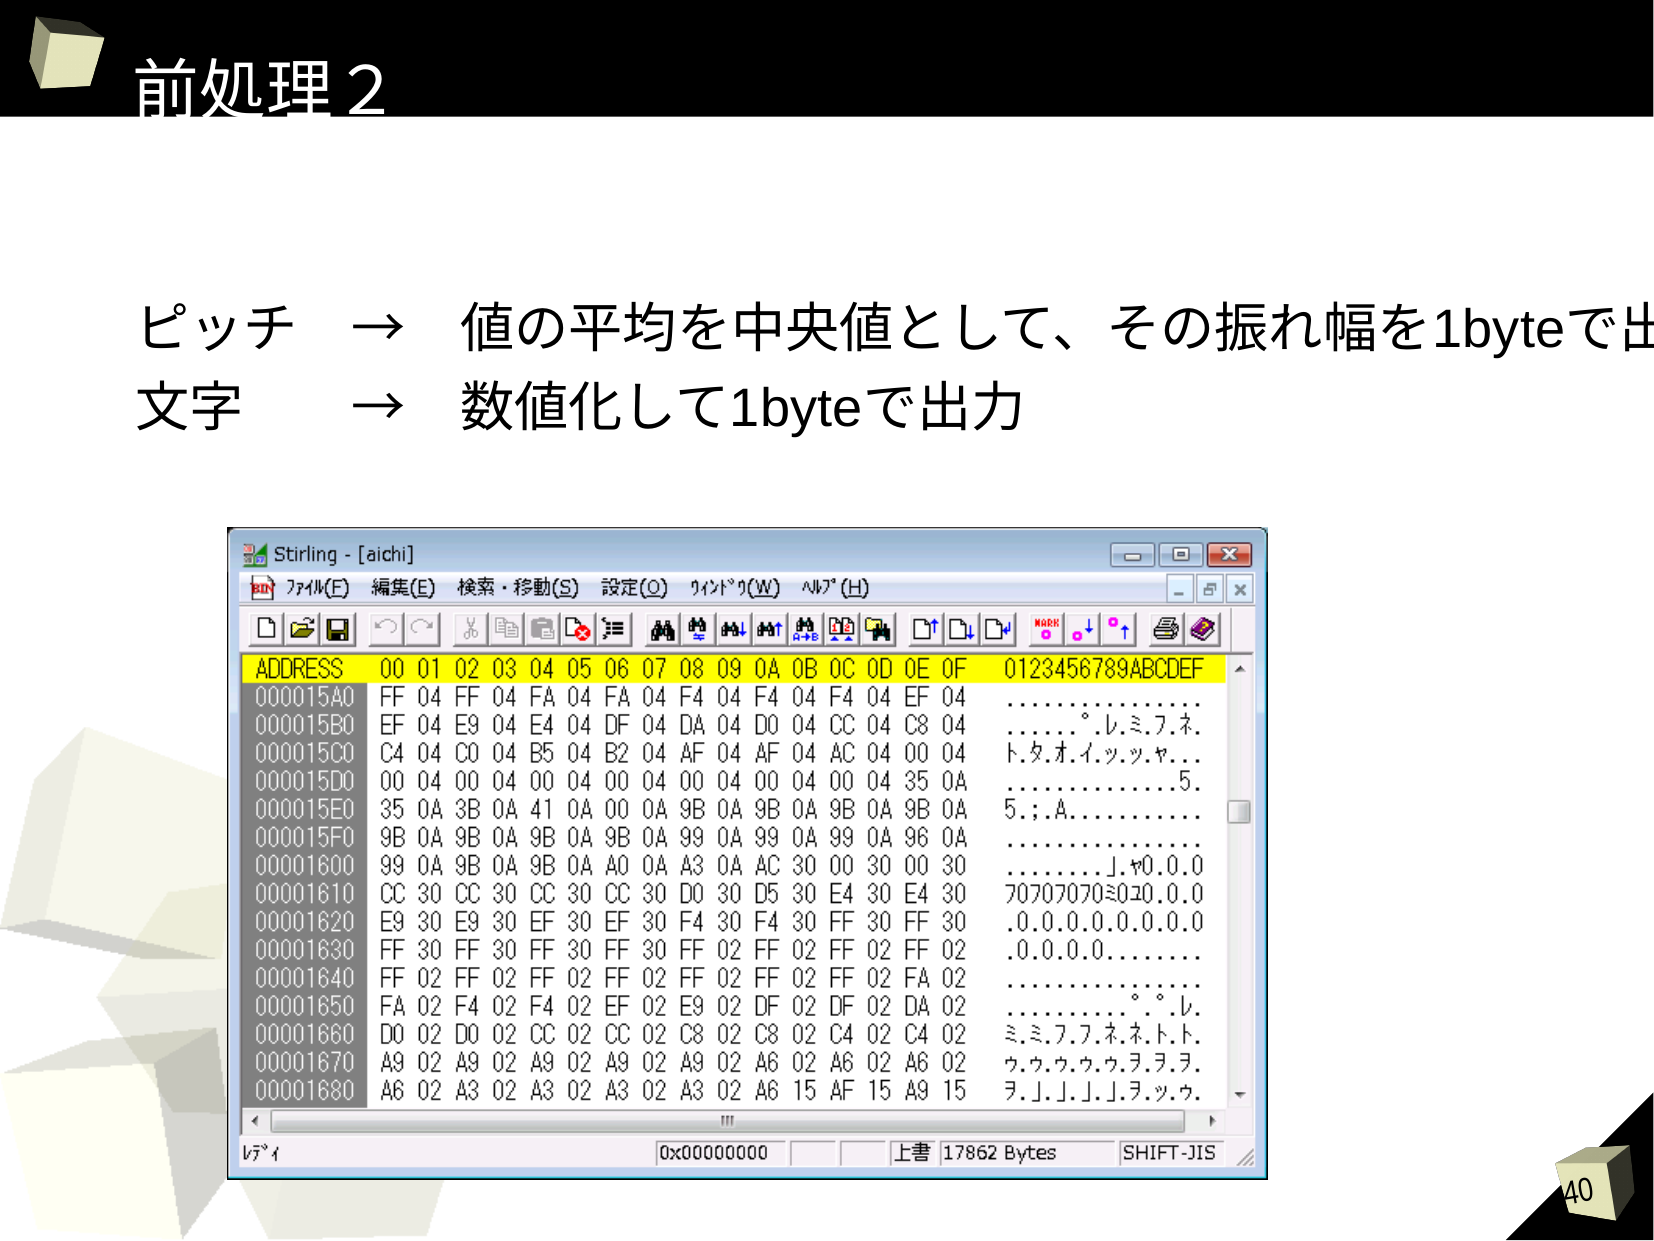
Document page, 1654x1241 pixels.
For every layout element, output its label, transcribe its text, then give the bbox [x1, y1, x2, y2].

picture [0, 528, 1270, 1241]
text_box ピッチ → 値の平均を中央値として、その振れ幅を1byteで出力 文字 → 数値化して1byteで出力 [120, 277, 1611, 414]
text_box 前処理２ [118, 29, 394, 112]
